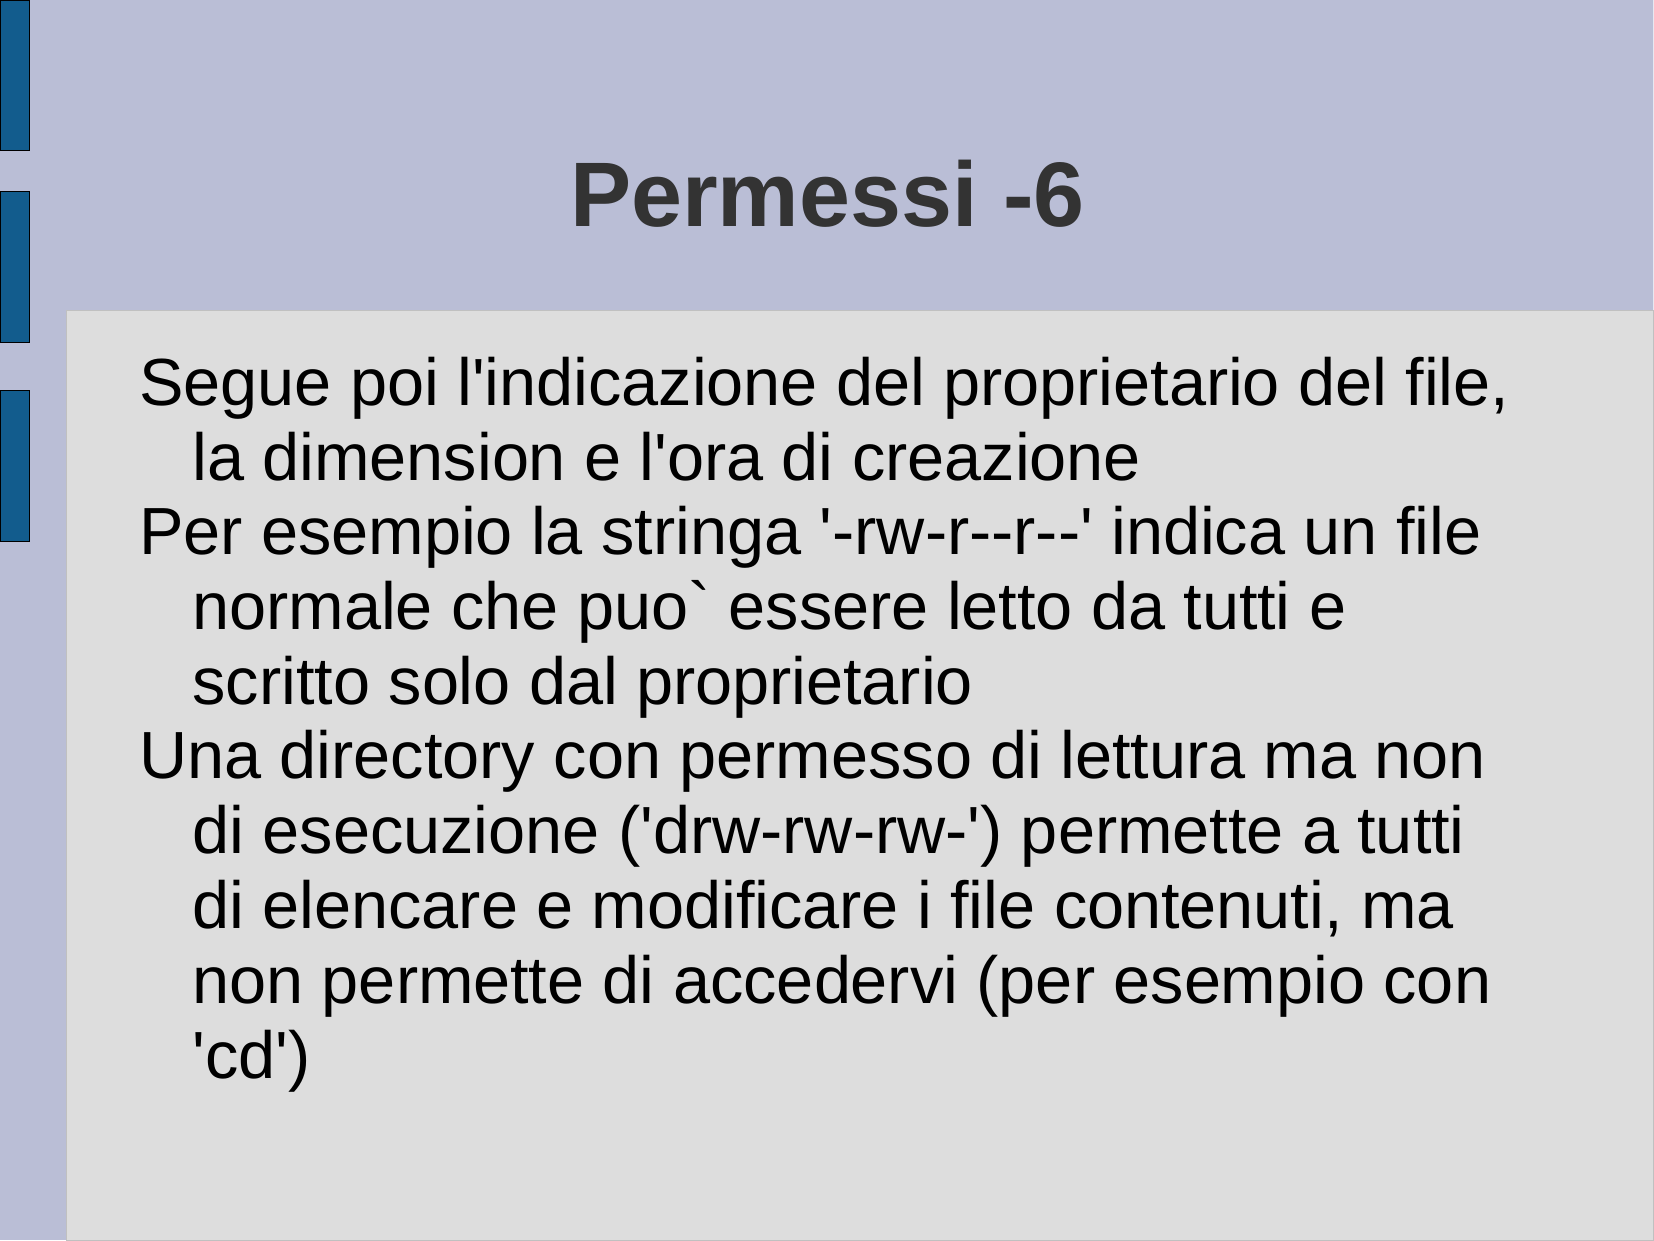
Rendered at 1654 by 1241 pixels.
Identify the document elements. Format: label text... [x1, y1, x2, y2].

list Segue poi l'indicazione del proprietario del file, la dimension e l'ora di creazione Per esempio la stringa '-rw-r--r--' indica un file normale che puo` essere letto da tutti e scritto solo dal proprietario Una directory con permesso di lettura ma non di esecuzione ('drw-rw-rw-') permette a tutti di elencare e modificare i file contenuti, ma non permette di accedervi (per esempio con 'cd') [121, 344, 1534, 1201]
title Permessi -6 [121, 91, 1534, 299]
